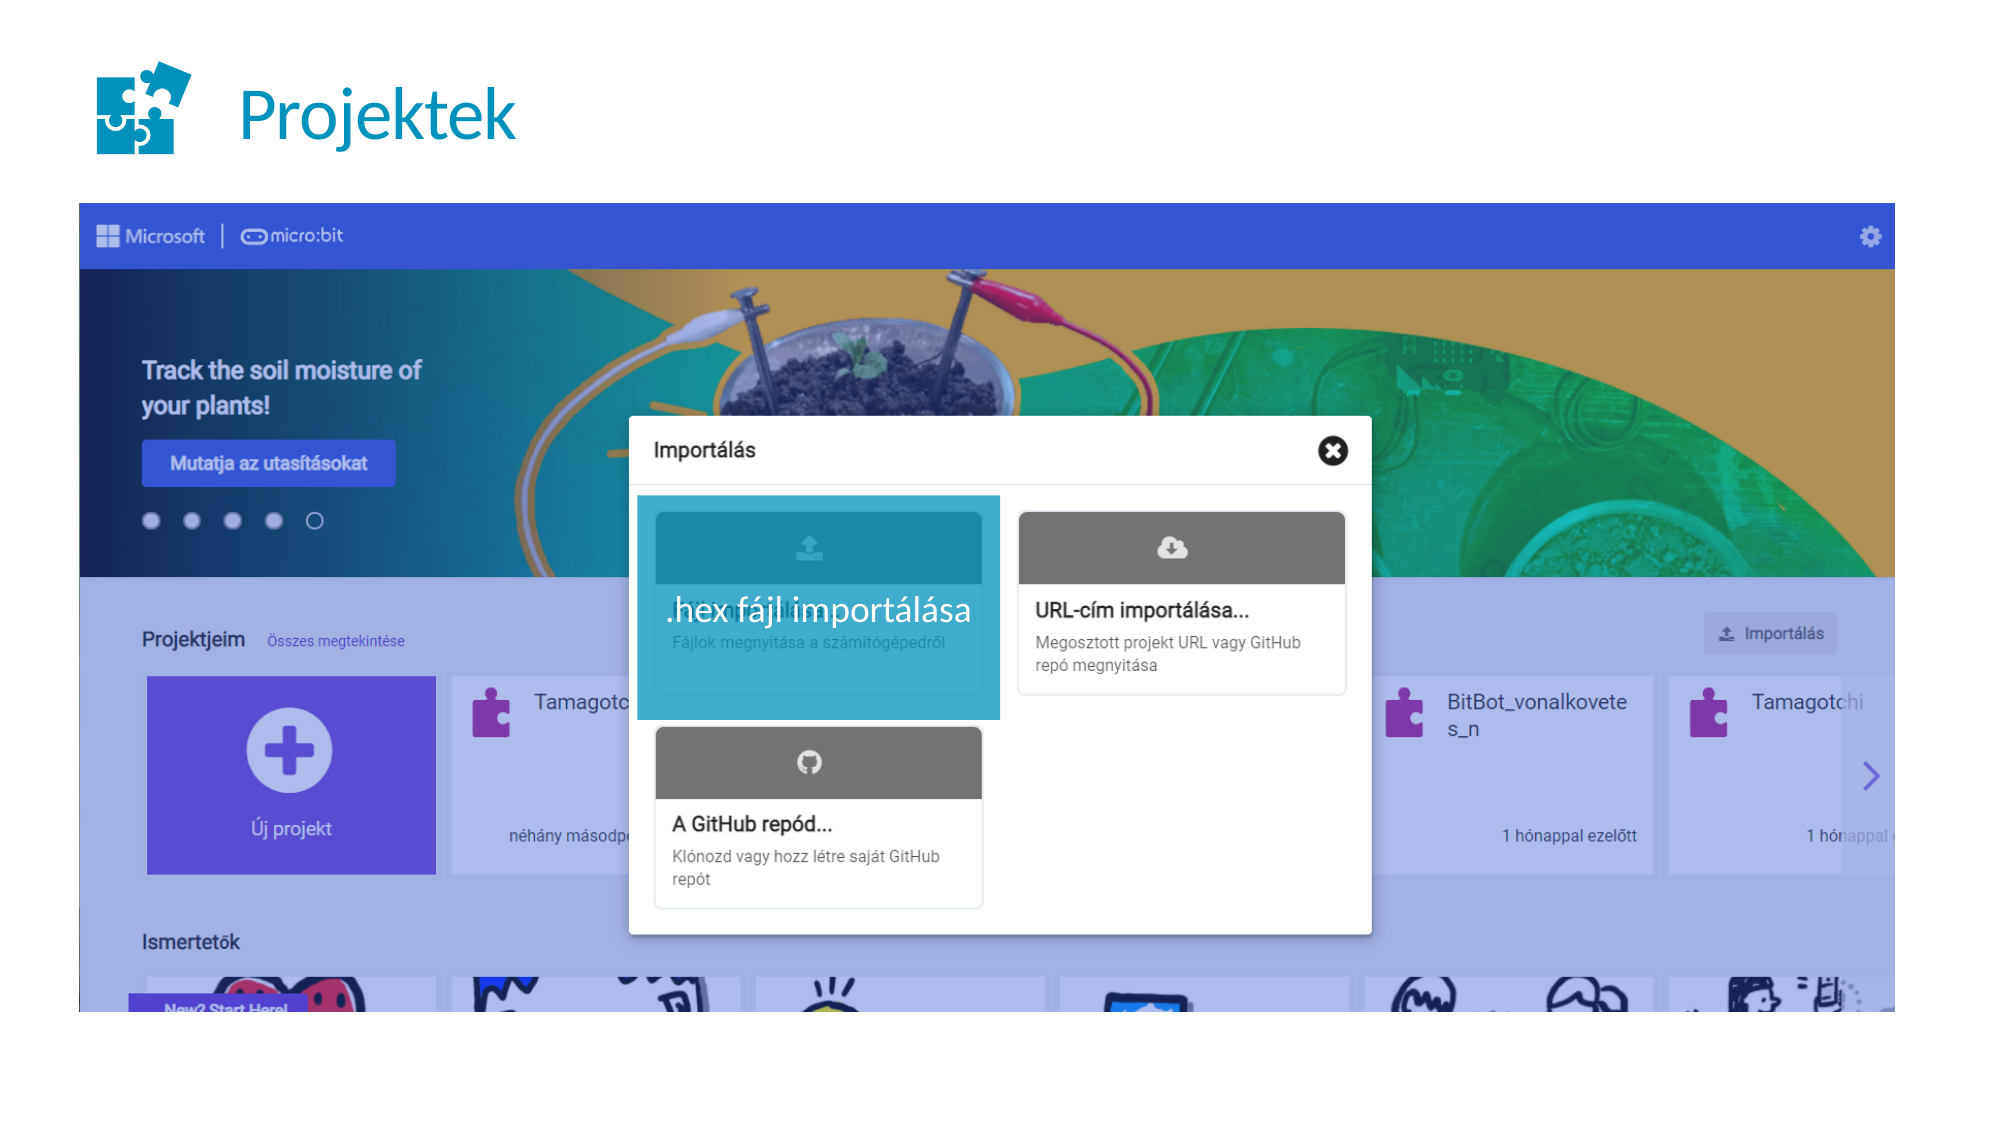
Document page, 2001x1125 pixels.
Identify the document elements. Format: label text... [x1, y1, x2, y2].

picture [79, 203, 1895, 1012]
text_box .hex fájl importálása [637, 495, 1000, 720]
title Projektek [238, 78, 1922, 174]
